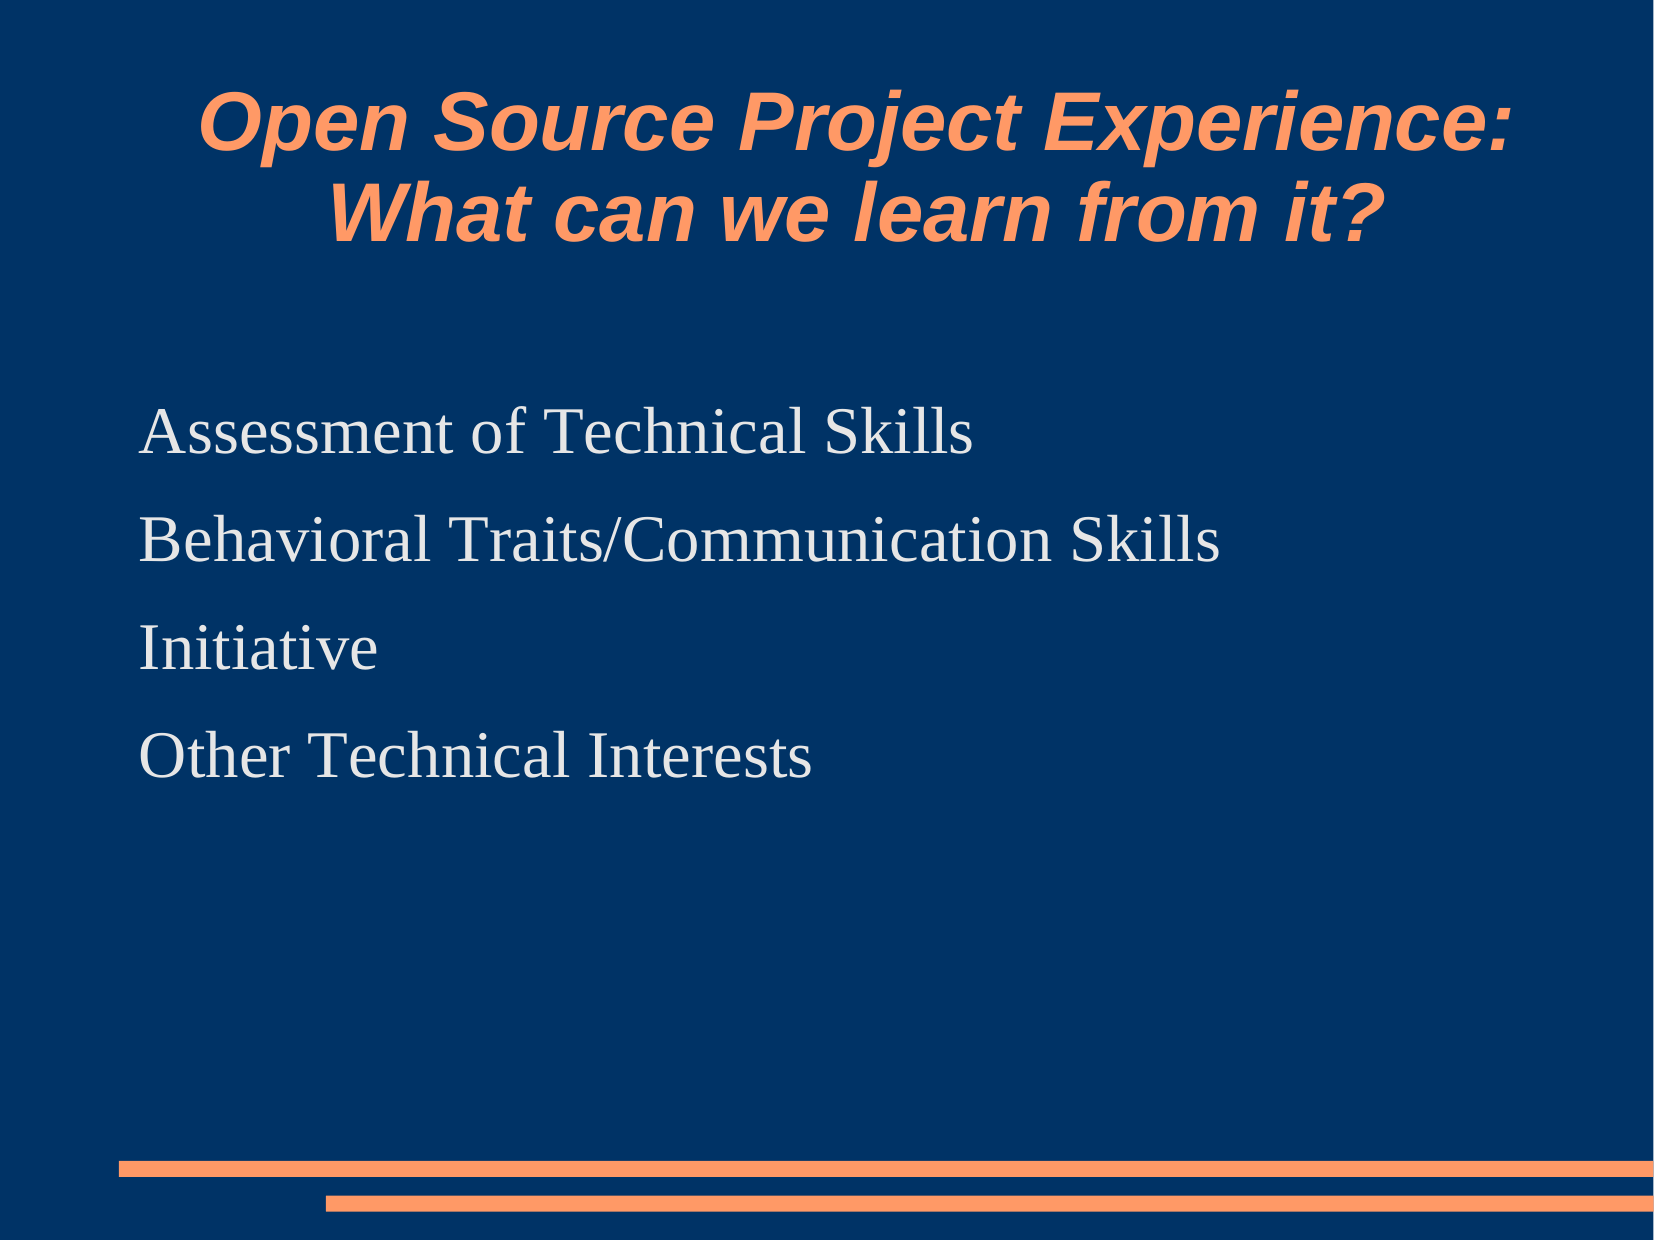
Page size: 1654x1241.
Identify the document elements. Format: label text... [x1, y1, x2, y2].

list Assessment of Technical Skills Behavioral Traits/Communication Skills Initiative Other Technical Interests [121, 395, 1561, 1133]
title Open Source Project Experience: What can we learn from it? [121, 0, 1534, 319]
